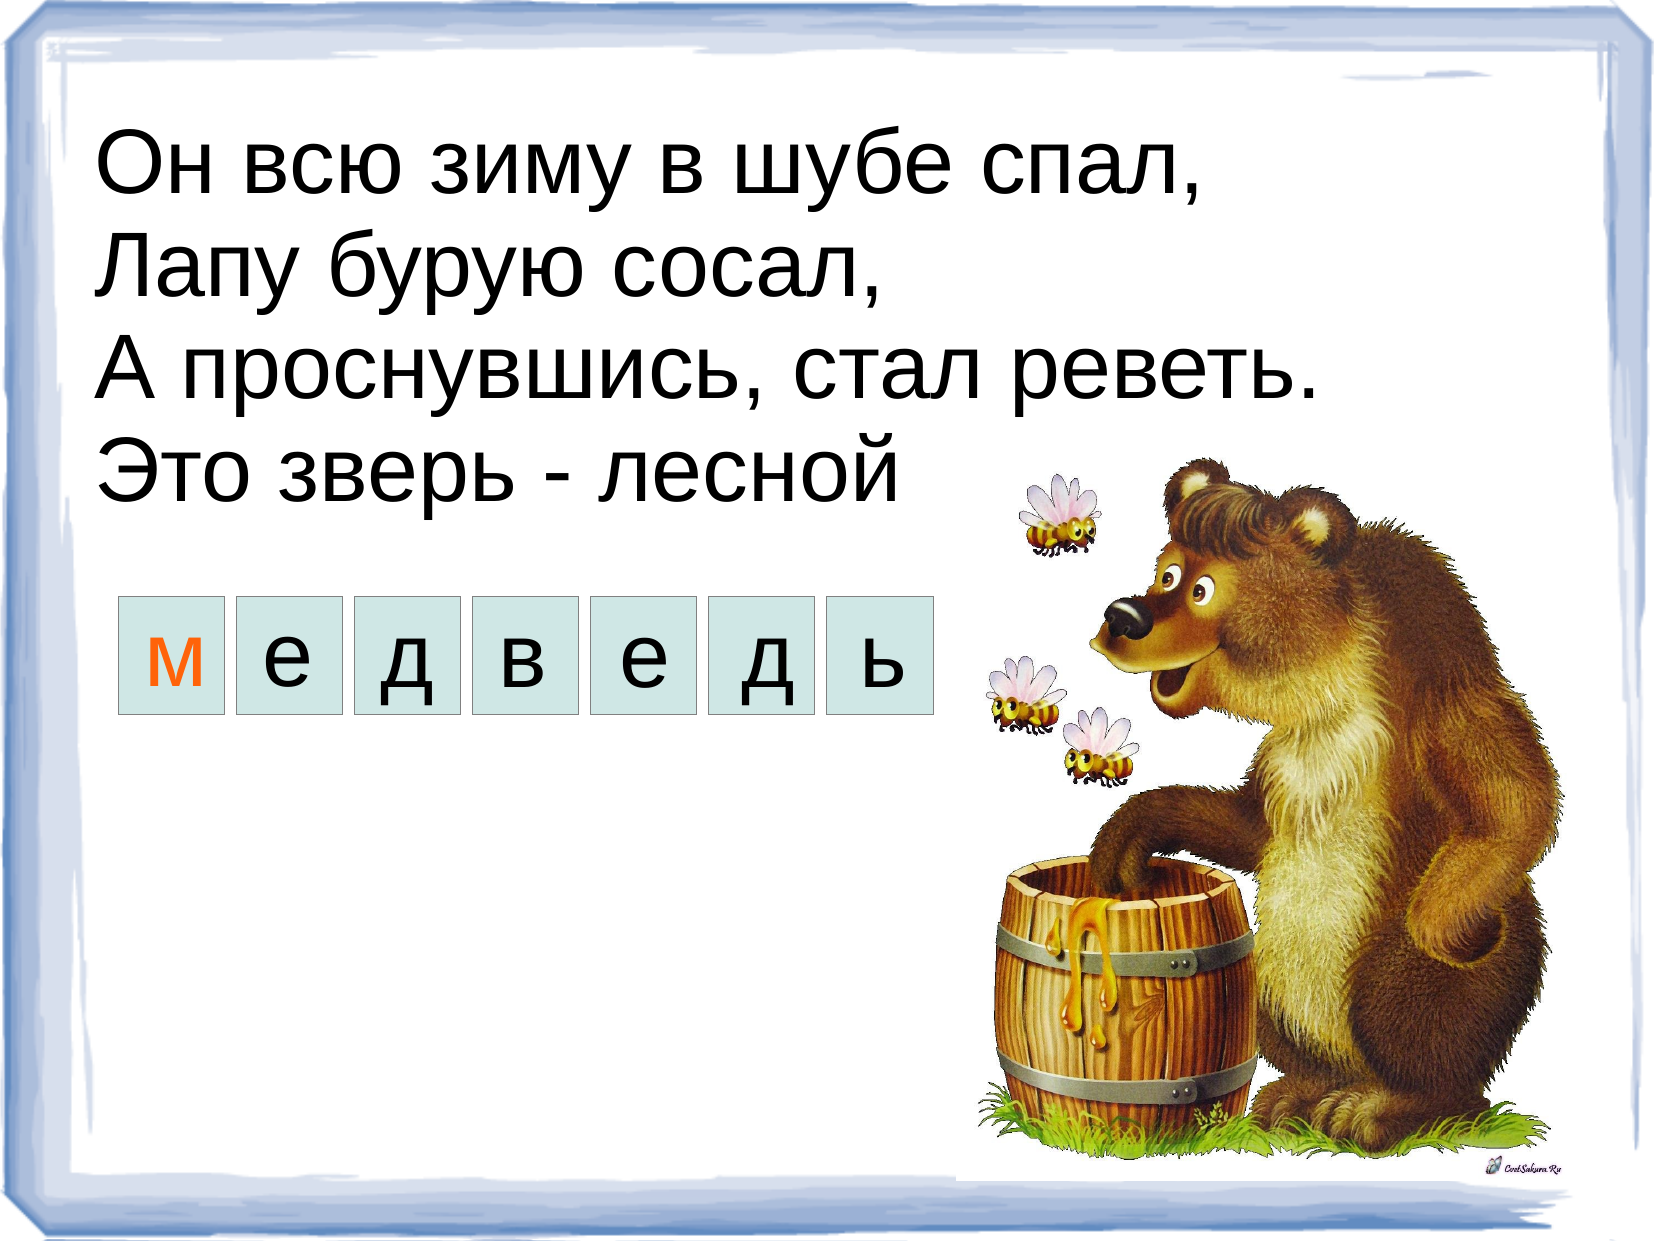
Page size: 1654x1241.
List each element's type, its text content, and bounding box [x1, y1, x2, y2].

text_box [213, 596, 225, 715]
text_box е [604, 597, 686, 715]
text_box [708, 596, 815, 715]
text_box е [248, 596, 329, 714]
text_box [590, 596, 697, 715]
text_box [354, 596, 461, 715]
text_box [236, 596, 343, 715]
text_box [118, 596, 129, 715]
text_box м [129, 596, 213, 715]
text_box д [366, 597, 450, 715]
text_box Он всю зиму в шубе спал, Лапу бурую сосал, А проснувшись, стал реветь. Это зверь - лесной [79, 103, 1533, 830]
text_box д [726, 597, 810, 715]
text_box в [484, 597, 563, 715]
text_box [826, 596, 934, 715]
text_box [472, 596, 579, 715]
picture [0, 0, 1654, 1241]
text_box ь [844, 597, 922, 715]
